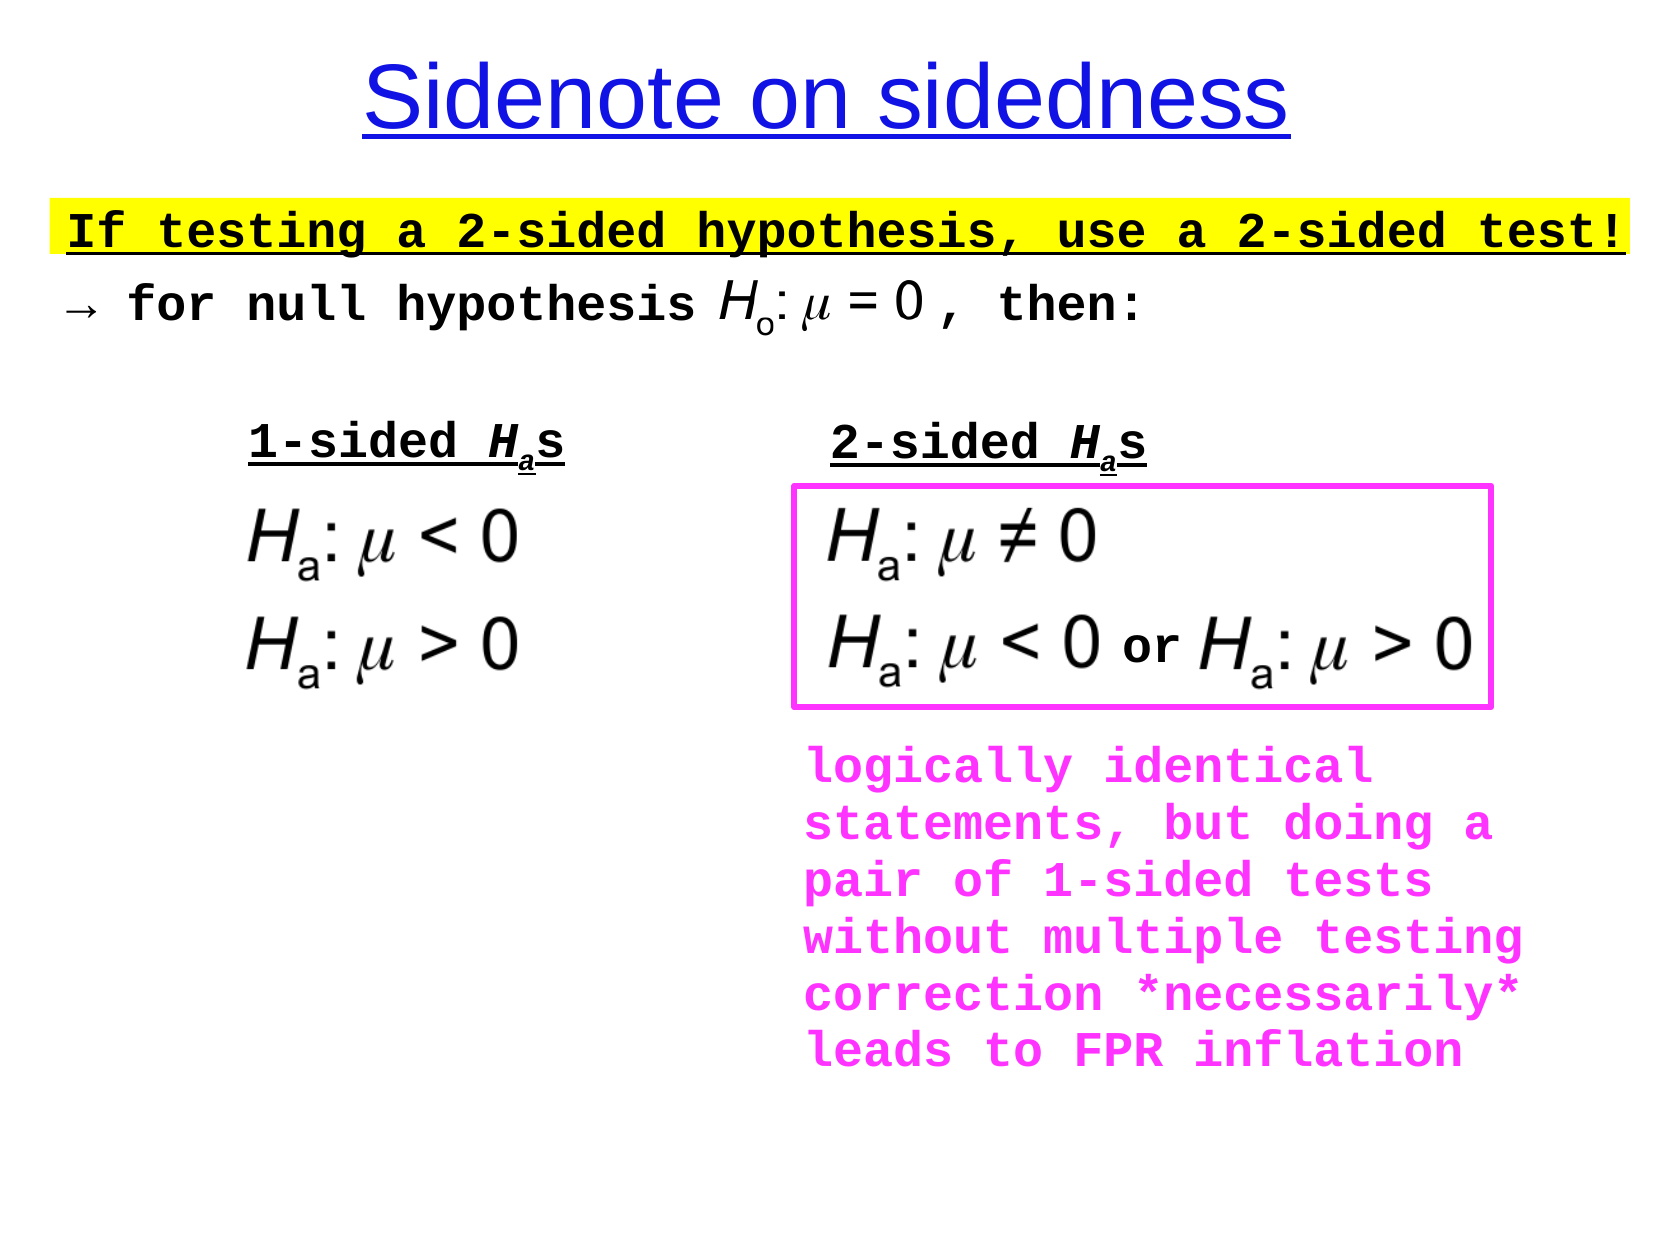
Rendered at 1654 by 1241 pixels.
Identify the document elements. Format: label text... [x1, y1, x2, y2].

picture [717, 274, 925, 339]
picture [826, 499, 1099, 592]
text_box logically identical statements, but doing a pair of 1-sided tests without multiple testing correction *necessarily* leads to FPR inflation [788, 733, 1636, 1090]
text_box or [1107, 613, 1211, 686]
picture [245, 501, 522, 587]
text_box 2-sided Has [814, 409, 1167, 483]
picture [245, 609, 521, 691]
picture [1198, 609, 1475, 691]
picture [826, 607, 1104, 693]
title Sidenote on sidedness [0, 28, 1653, 156]
text_box 1-sided Has [233, 408, 585, 491]
text_box If testing a 2-sided hypothesis, use a 2-sided test! → for null hypothesis , then: [49, 188, 1653, 1191]
